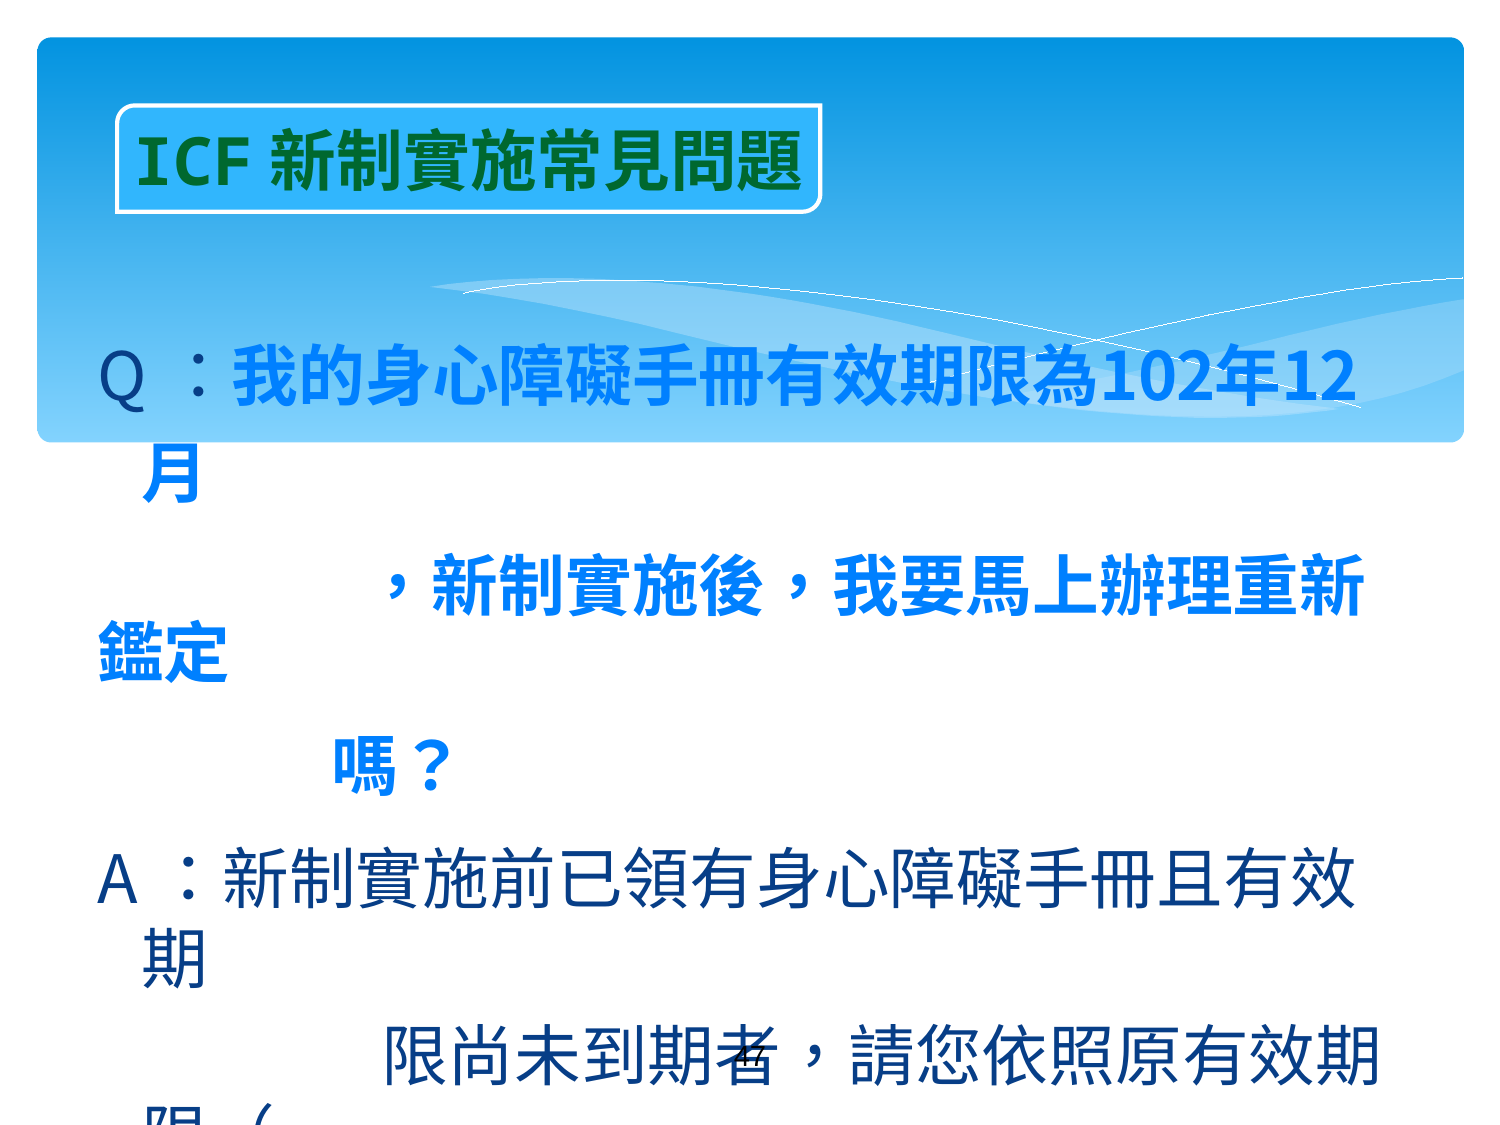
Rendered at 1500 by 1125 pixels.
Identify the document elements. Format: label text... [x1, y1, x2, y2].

text_box ICF新制實施常見問題 [117, 105, 821, 212]
text_box <編號> [654, 1025, 846, 1086]
list Q：我的身心障礙手冊有效期限為102年12月 ，新制實施後，我要馬上辦理重新鑑定 嗎？ A：新制實施前已領有身心障礙手冊且有效期 限尚未到期者，請您依照原有效期限（ 也就是102年12月）到期前三個月內辦理 即可。 [82, 326, 1425, 945]
